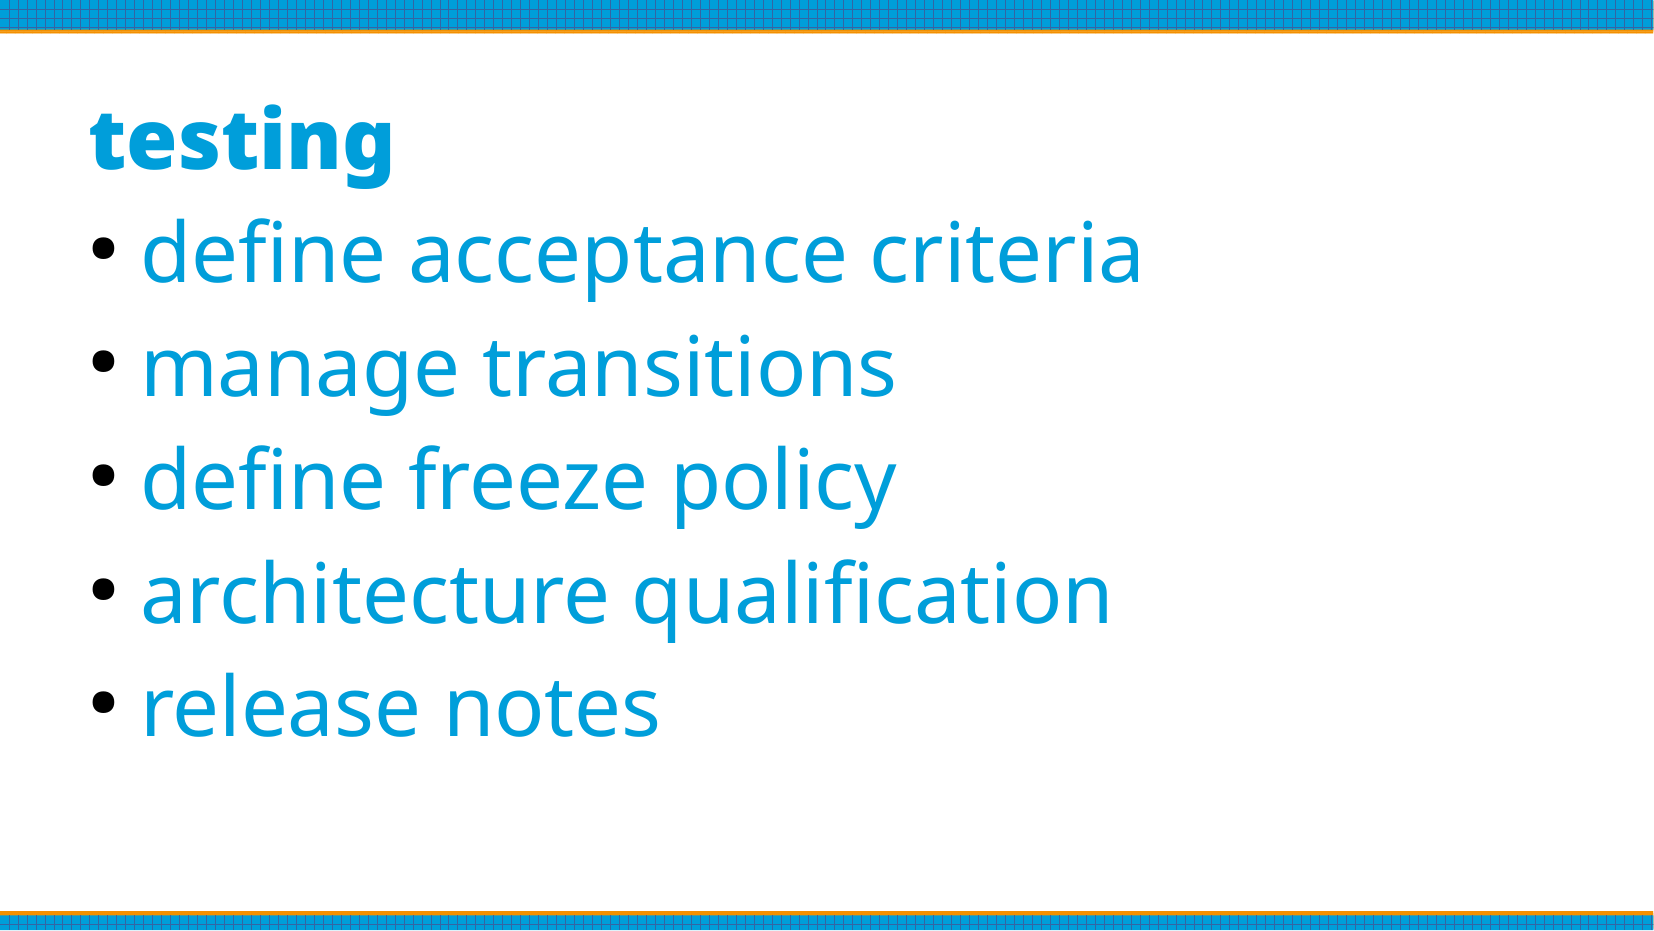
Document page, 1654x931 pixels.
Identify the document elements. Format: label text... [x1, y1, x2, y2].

subtitle testing define acceptance criteria manage transitions define freeze policy architecture qualification release notes [88, 44, 1565, 798]
